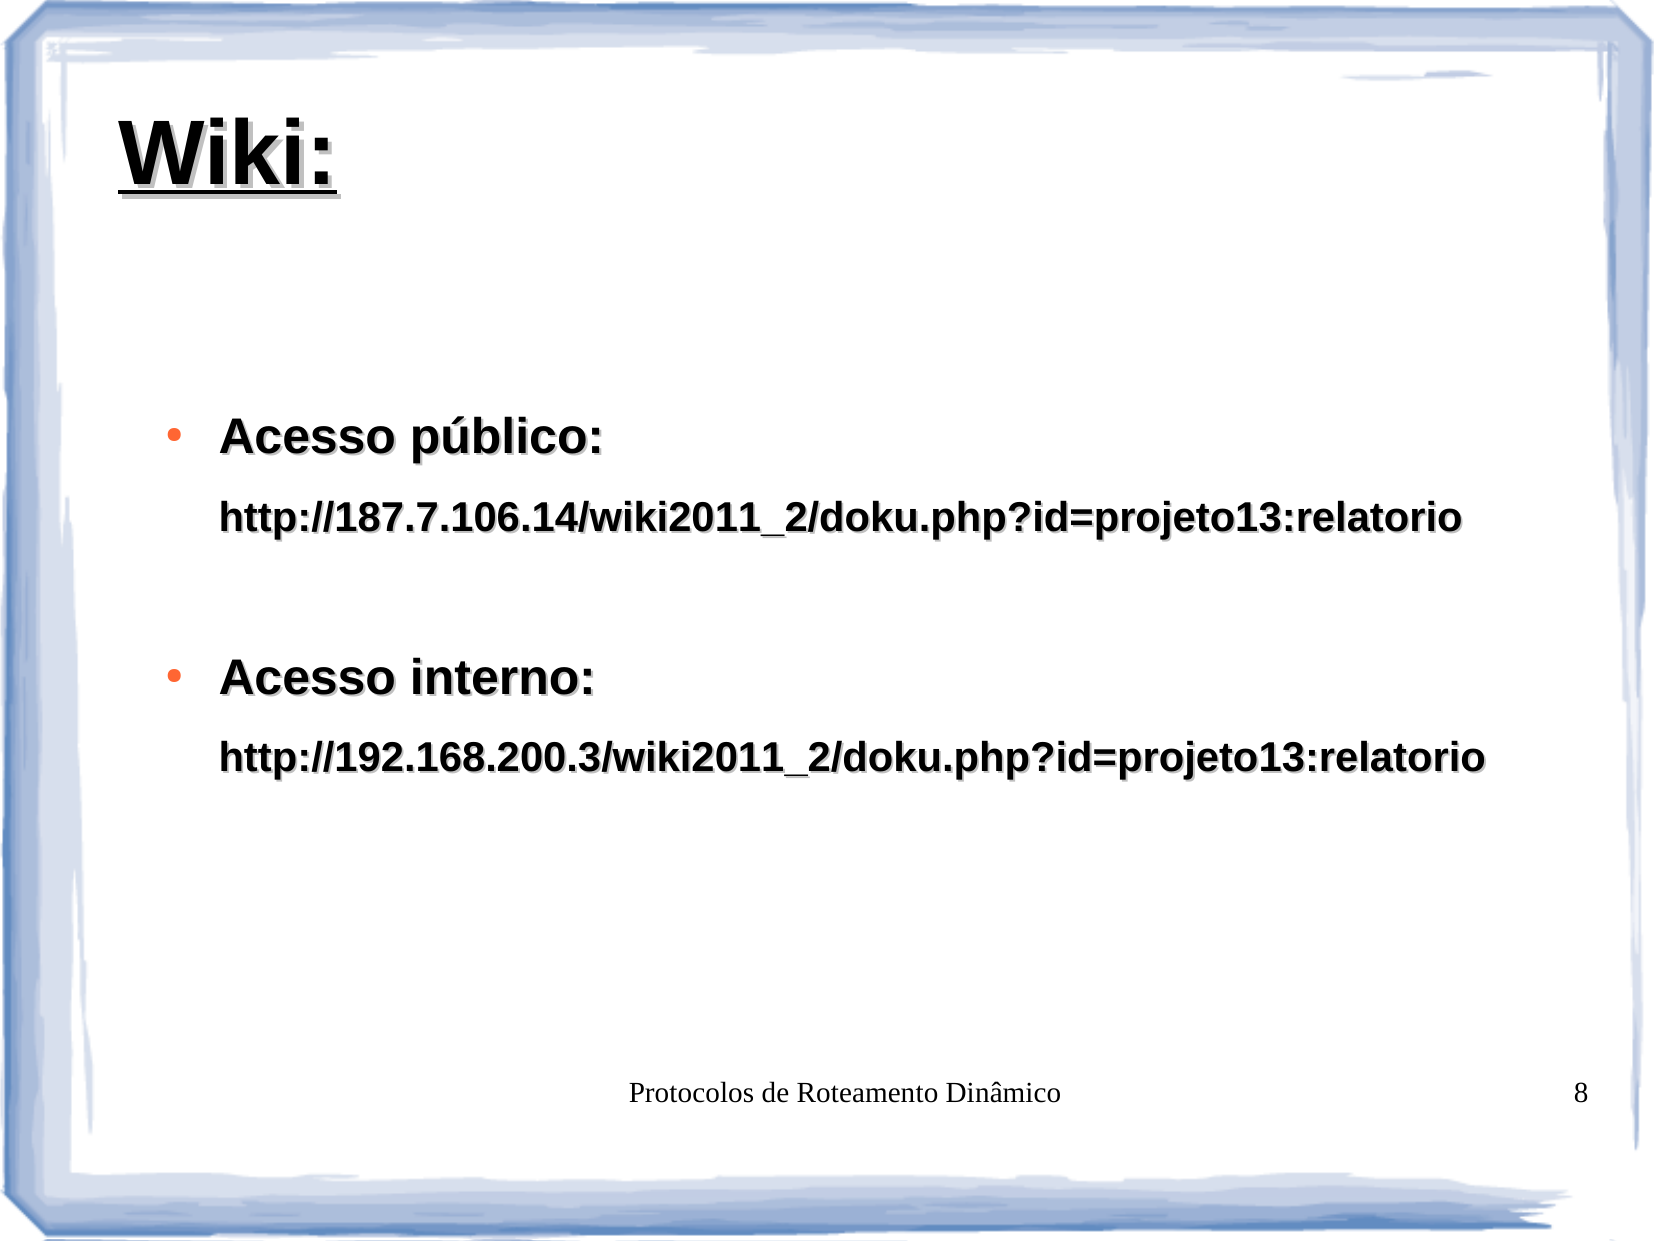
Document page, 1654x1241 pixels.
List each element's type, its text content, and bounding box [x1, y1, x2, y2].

title Wiki: [118, 49, 1388, 257]
picture [0, 0, 1654, 1241]
list Acesso público: http://187.7.106.14/wiki2011_2/doku.php?id=projeto13:relatorio Acesso interno: http://192.168.200.3/wiki2011_2/doku.php?id=projeto13:relatorio [147, 408, 1595, 975]
